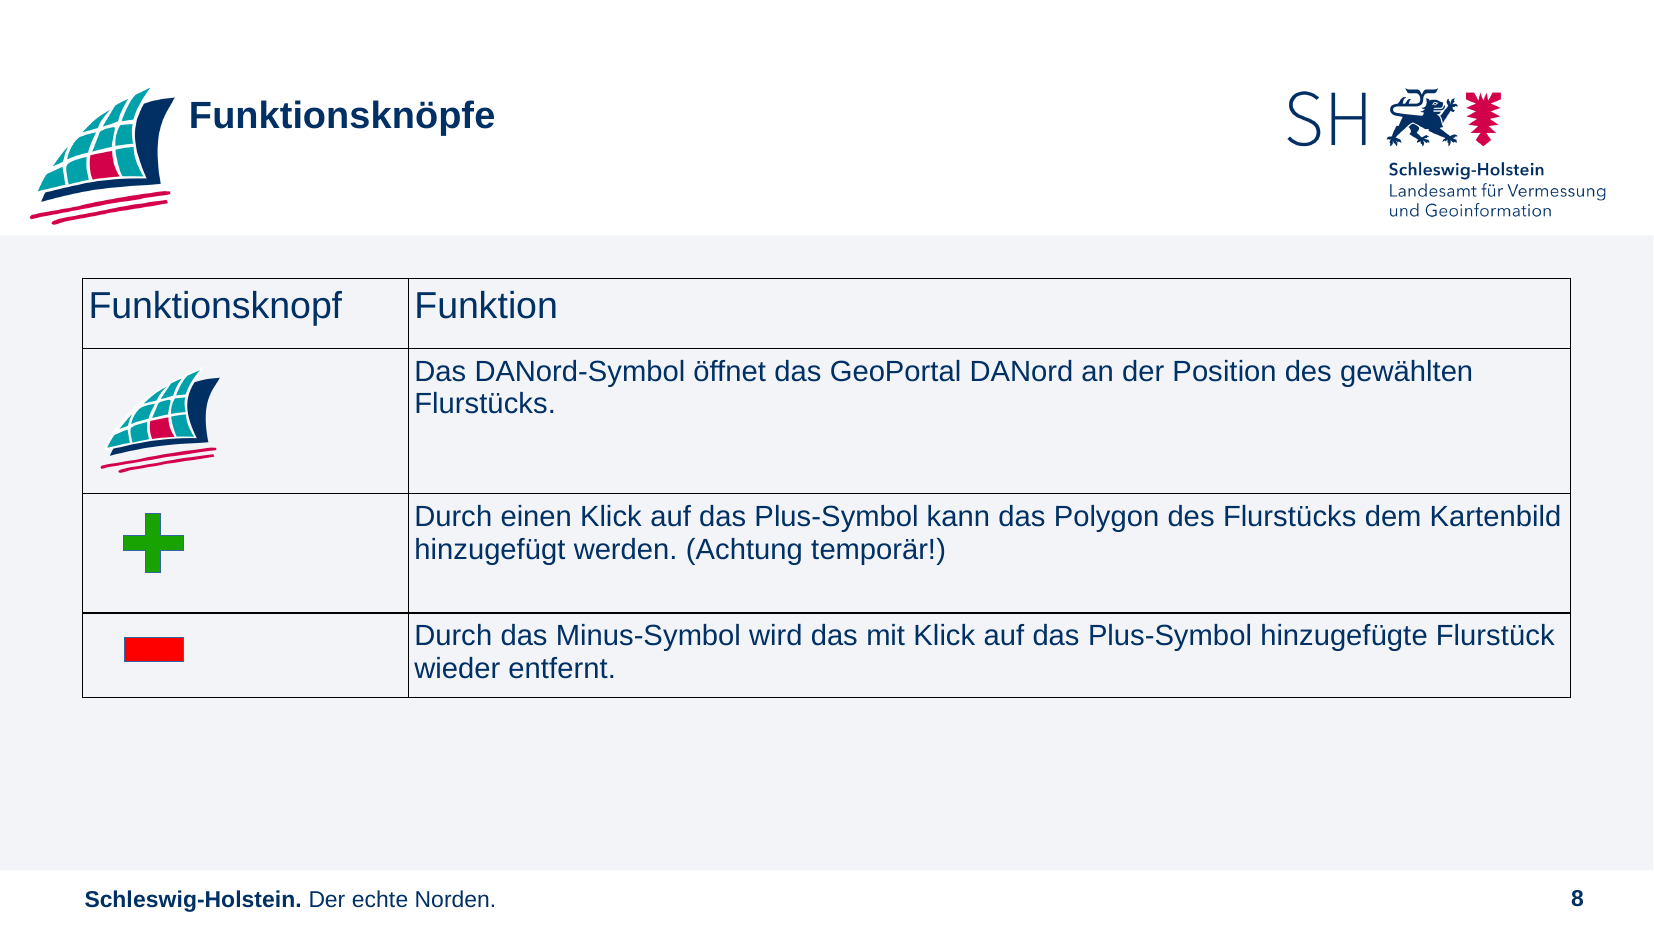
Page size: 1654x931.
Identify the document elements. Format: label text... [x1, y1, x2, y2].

table_cell [83, 349, 408, 493]
table_header Funktion [409, 279, 1570, 348]
text_box [123, 513, 184, 573]
table_header Funktionsknopf [83, 279, 408, 348]
picture [100, 366, 220, 473]
table_cell Durch einen Klick auf das Plus-Symbol kann das Polygon des Flurstücks dem Kartenbild hinzugefügt werden. (Achtung temporär!) [409, 494, 1570, 612]
table_cell Das DANord-Symbol öffnet das GeoPortal DANord an der Position des gewählten Flurstücks. [409, 349, 1570, 493]
picture [29, 82, 175, 225]
title Funktionsknöpfe [188, 94, 1241, 225]
table_cell Durch das Minus-Symbol wird das mit Klick auf das Plus-Symbol hinzugefügte Flurstück wieder entfernt. [409, 614, 1570, 697]
text_box [124, 637, 184, 662]
table_cell [83, 494, 408, 612]
table_cell [83, 614, 408, 697]
picture [1287, 88, 1607, 220]
